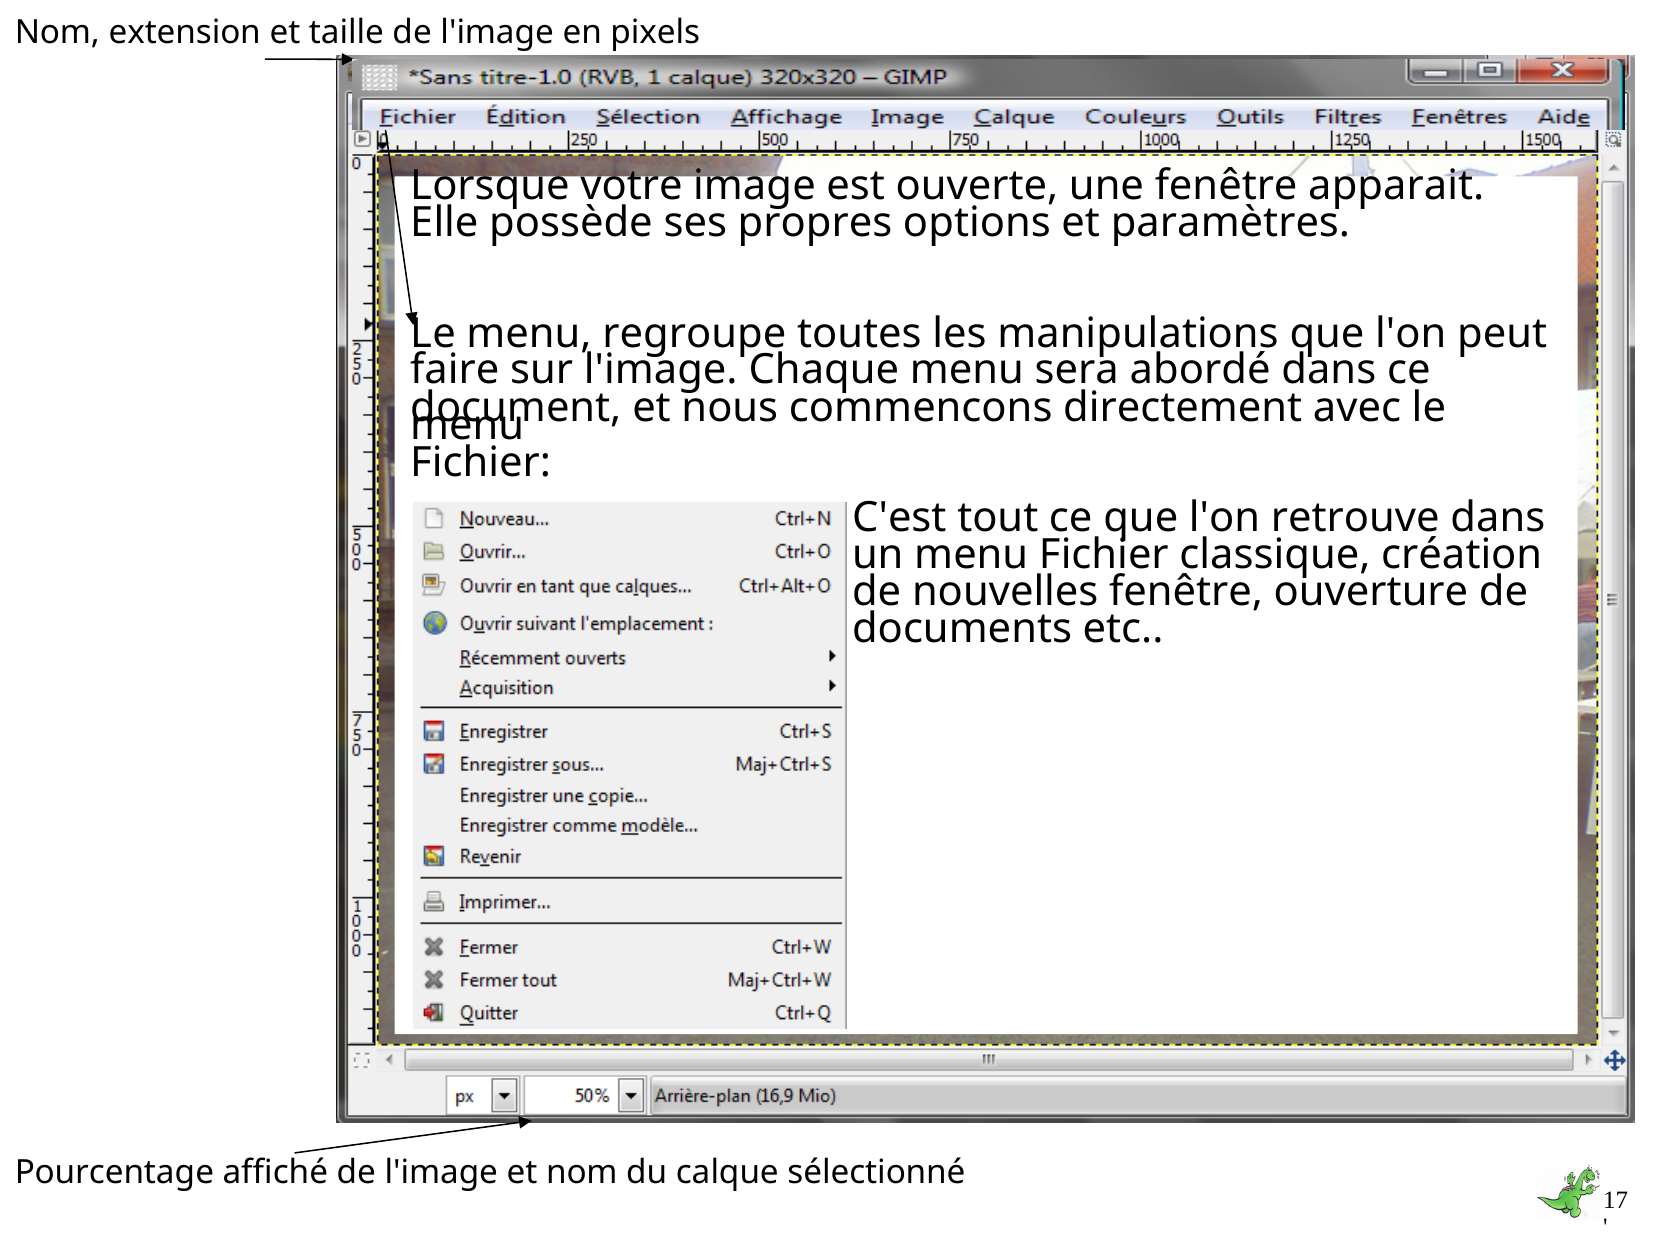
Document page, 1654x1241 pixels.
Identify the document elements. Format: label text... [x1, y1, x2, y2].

text_box [395, 677, 1577, 1034]
text_box Lorsque votre image est ouverte, une fenêtre apparait. Elle possède ses propres options et paramètres. Le menu, regroupe toutes les manipulations que l'on peut faire sur l'image. Chaque menu sera abordé dans ce document, et nous commencons directement avec le menu Fichier: C'est tout ce que l'on retrouve dans un menu Fichier classique, création de nouvelles fenêtre, ouverture de documents etc.. [395, 177, 1577, 677]
text_box Pourcentage affiché de l'image et nom du calque sélectionné [0, 1164, 1241, 1206]
text_box Nom, extension et taille de l'image en pixels [0, 24, 768, 60]
picture [336, 55, 1635, 1123]
text_box 17' [1603, 1186, 1632, 1241]
picture [1536, 1163, 1600, 1220]
